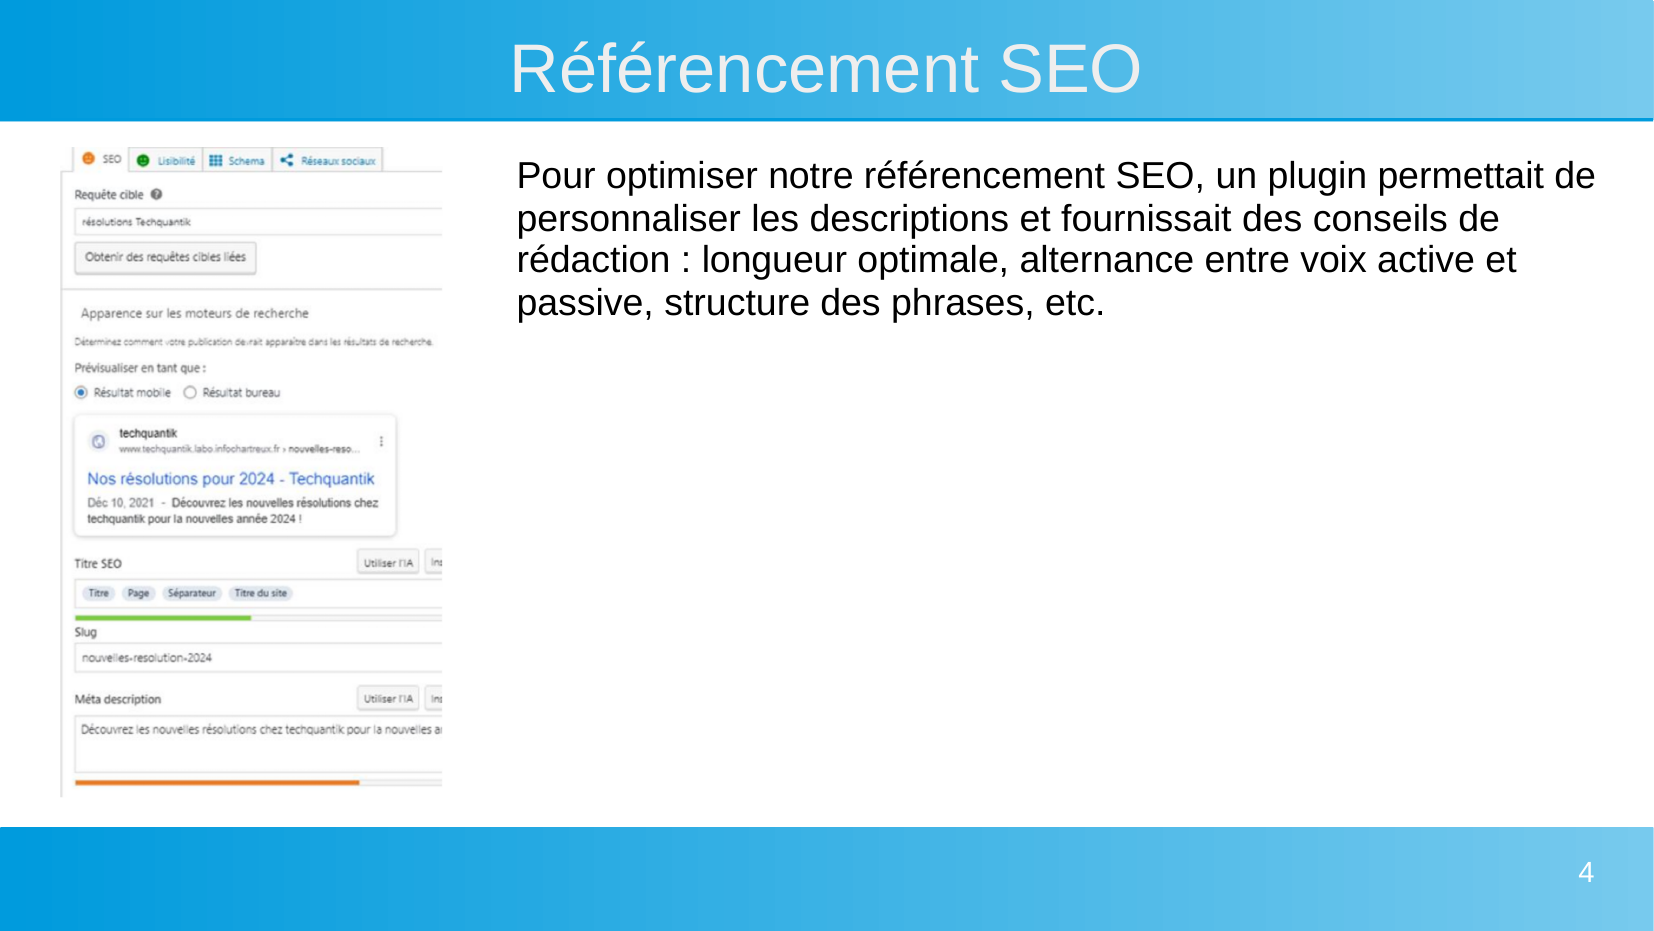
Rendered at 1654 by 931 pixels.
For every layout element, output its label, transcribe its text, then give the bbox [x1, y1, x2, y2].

text_box Pour optimiser notre référencement SEO, un plugin permettait de personnaliser les descriptions et fournissait des conseils de rédaction : longueur optimale, alternance entre voix active et passive, structure des phrases, etc. [501, 147, 1625, 798]
title Référencement SEO [59, 29, 1595, 108]
picture [60, 147, 443, 798]
